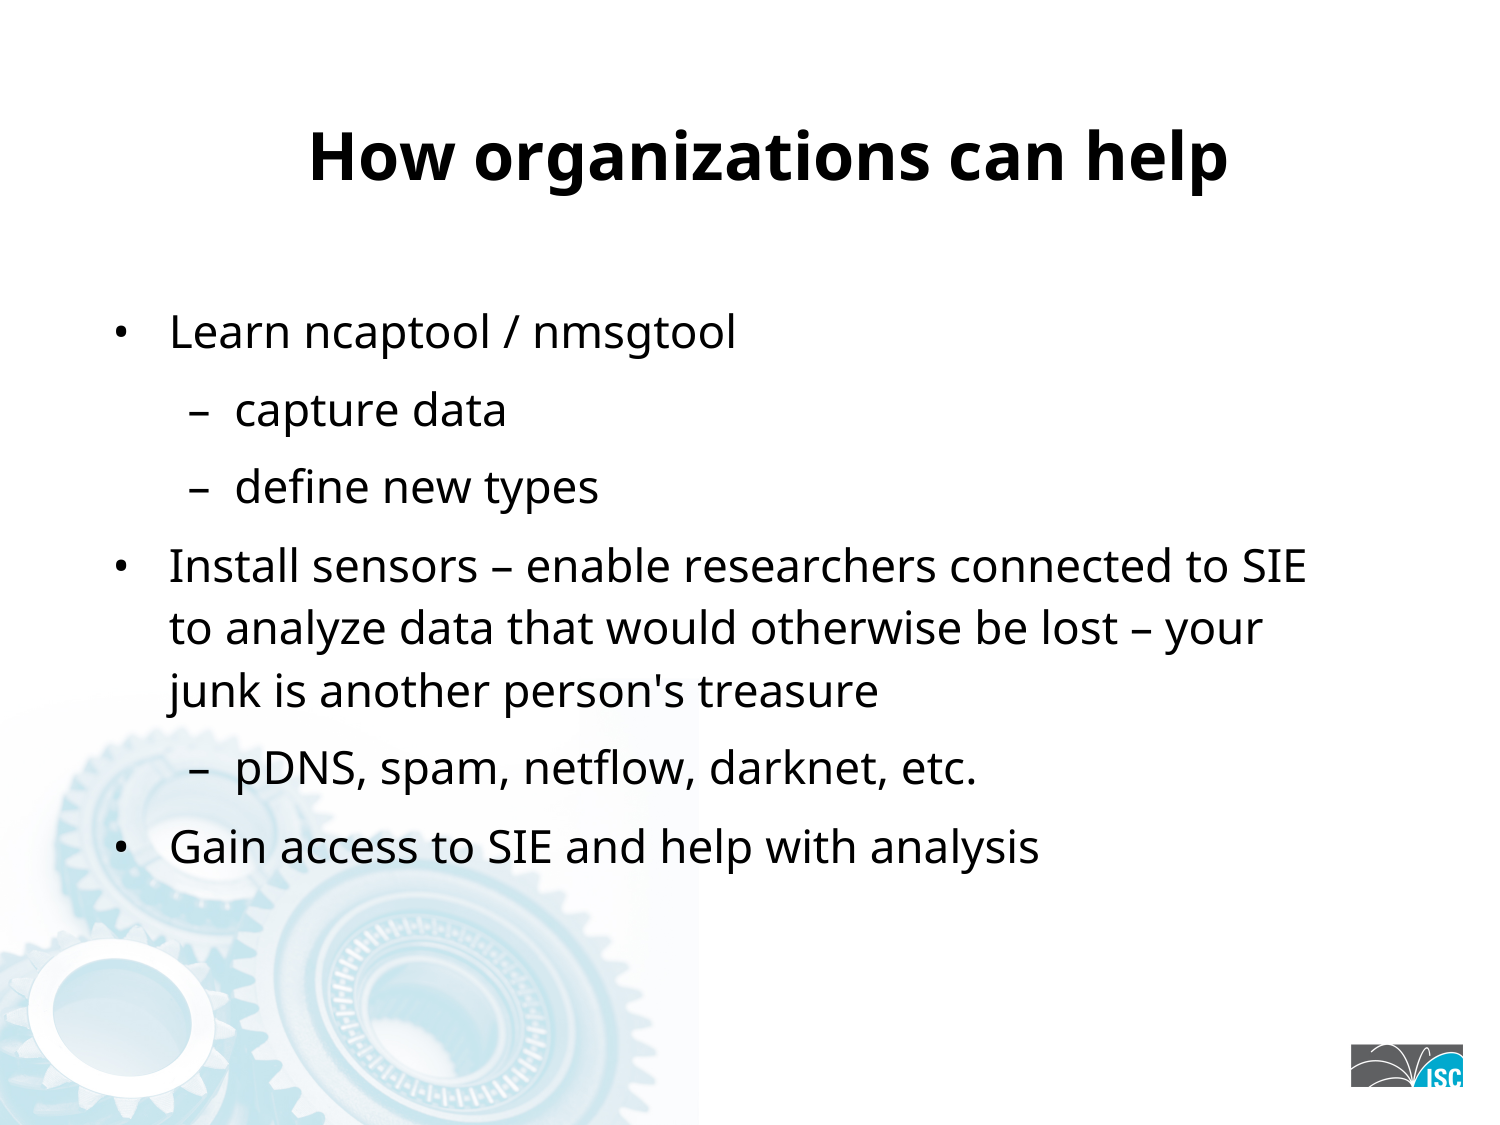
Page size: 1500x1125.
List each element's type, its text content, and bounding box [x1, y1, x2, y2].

title How organizations can help [112, 47, 1426, 263]
list Learn ncaptool / nmsgtool capture data define new types Install sensors – enable researchers connected to SIE to analyze data that would otherwise be lost – your junk is another person's treasure pDNS, spam, netflow, darknet, etc. Gain access to SIE and help with analysis [112, 299, 1355, 961]
picture [0, 0, 1500, 1125]
